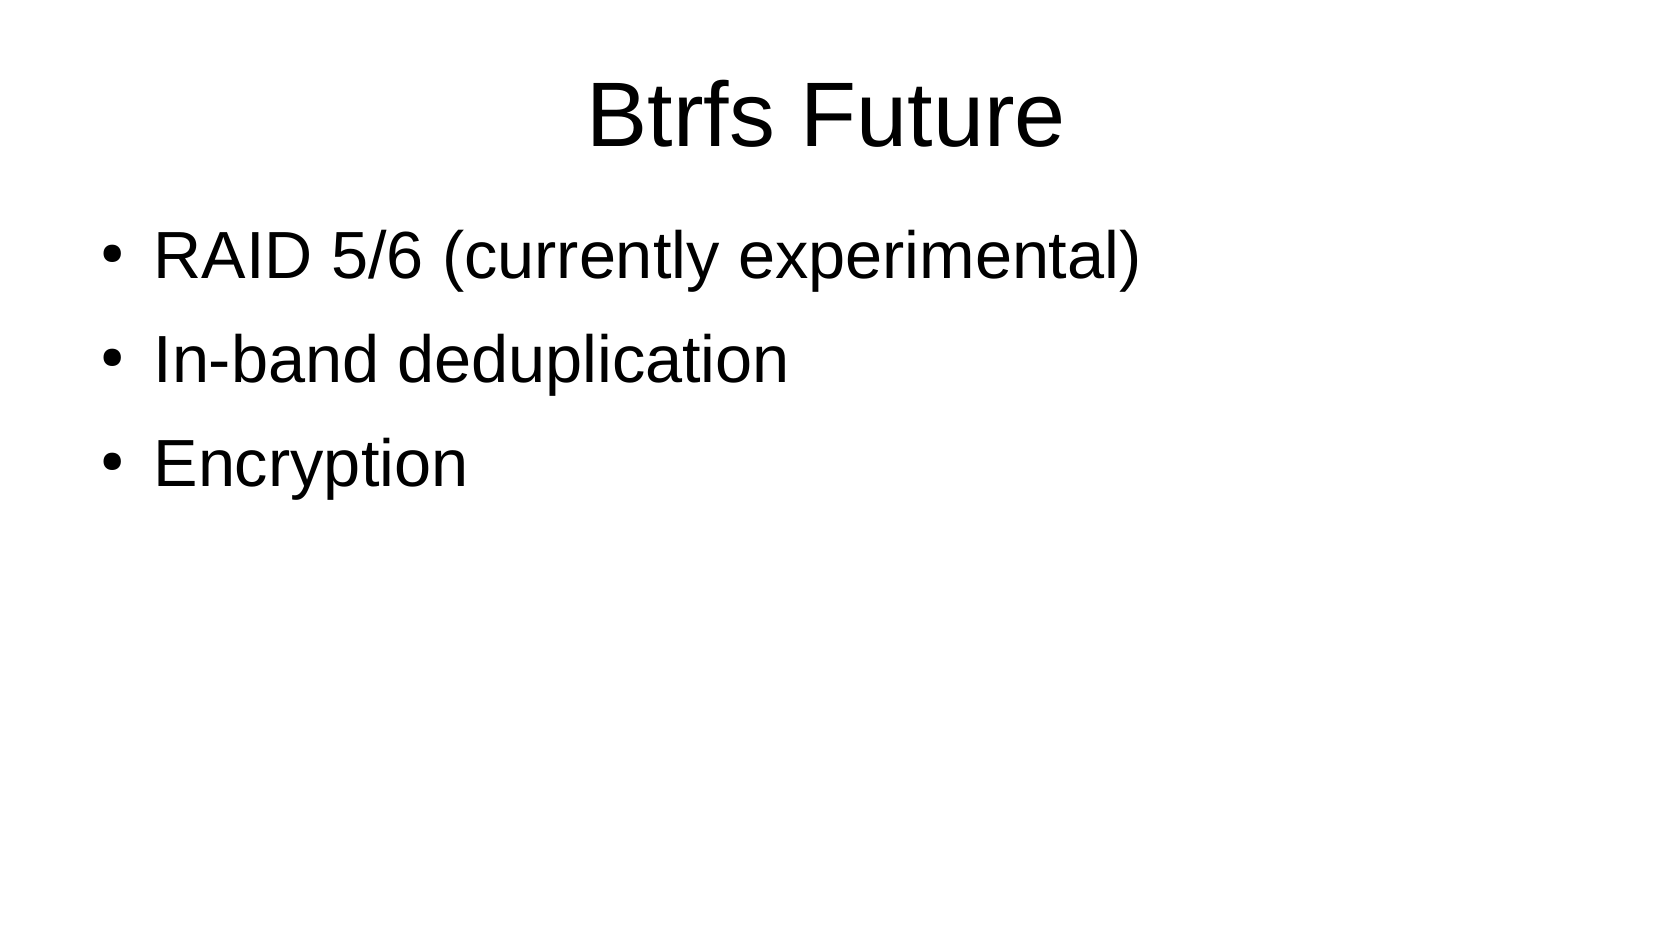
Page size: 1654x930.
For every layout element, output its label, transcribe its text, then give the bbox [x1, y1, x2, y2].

title Btrfs Future [82, 37, 1571, 193]
list RAID 5/6 (currently experimental) In-band deduplication Encryption [82, 217, 1571, 757]
